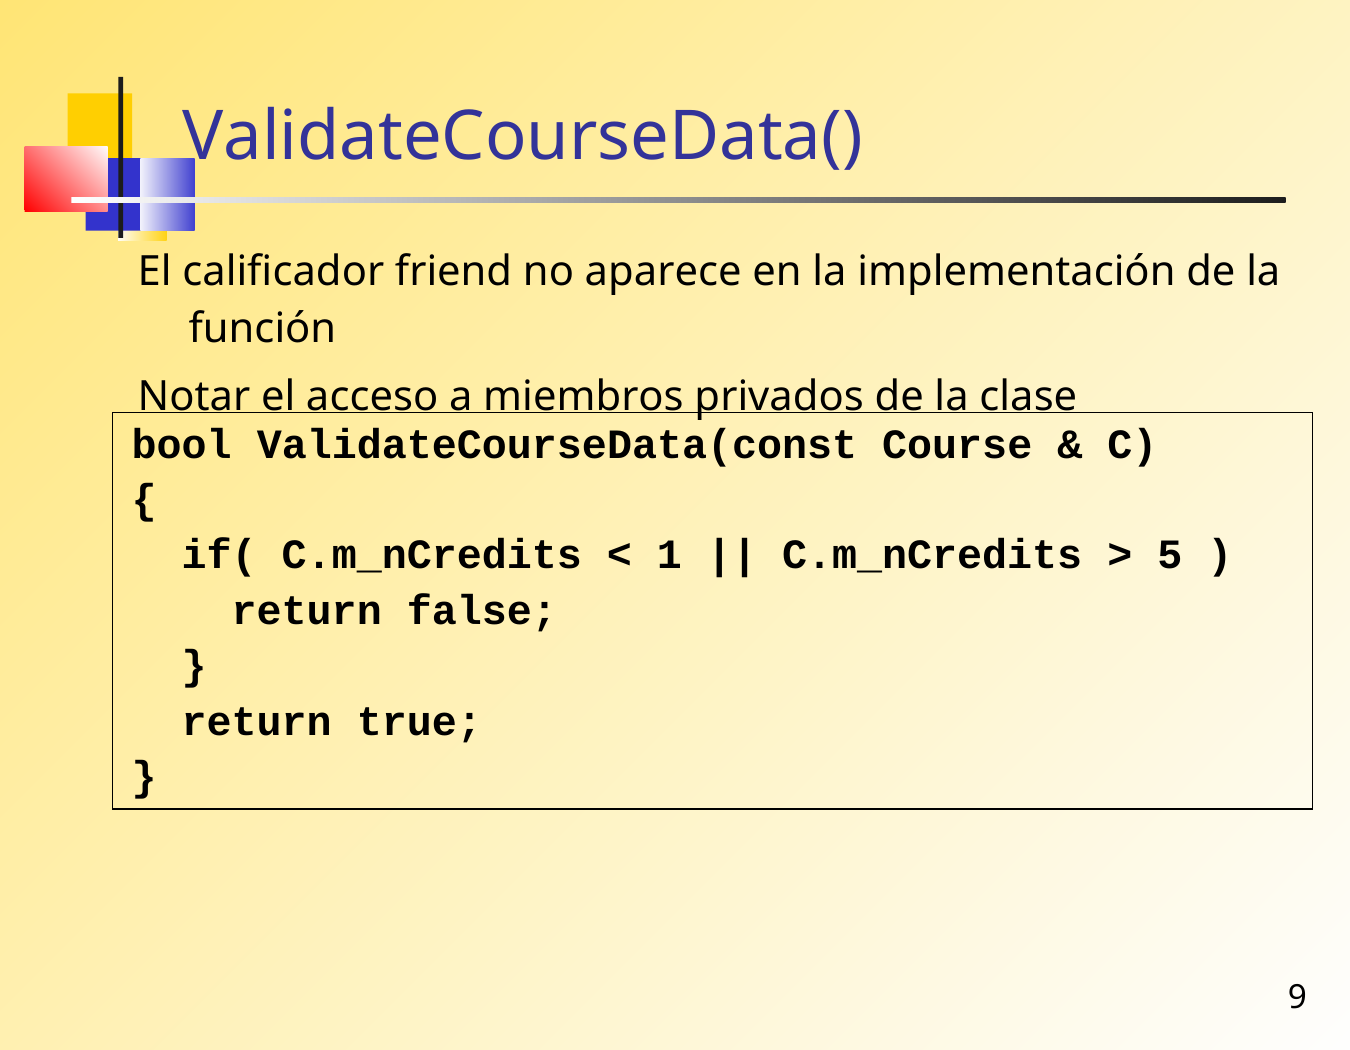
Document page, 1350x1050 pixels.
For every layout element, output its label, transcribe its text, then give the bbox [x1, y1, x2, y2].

text_box bool ValidateCourseData(const Course & C)‏ { if( C.m_nCredits < 1 || C.m_nCredits > 5 )‏ return false; } return true; } [112, 412, 123, 810]
title ValidateCourseData()‏ [168, 34, 1320, 187]
list El calificador friend no aparece en la implementación de la función Notar el acceso a miembros privados de la clase [123, 233, 1317, 946]
